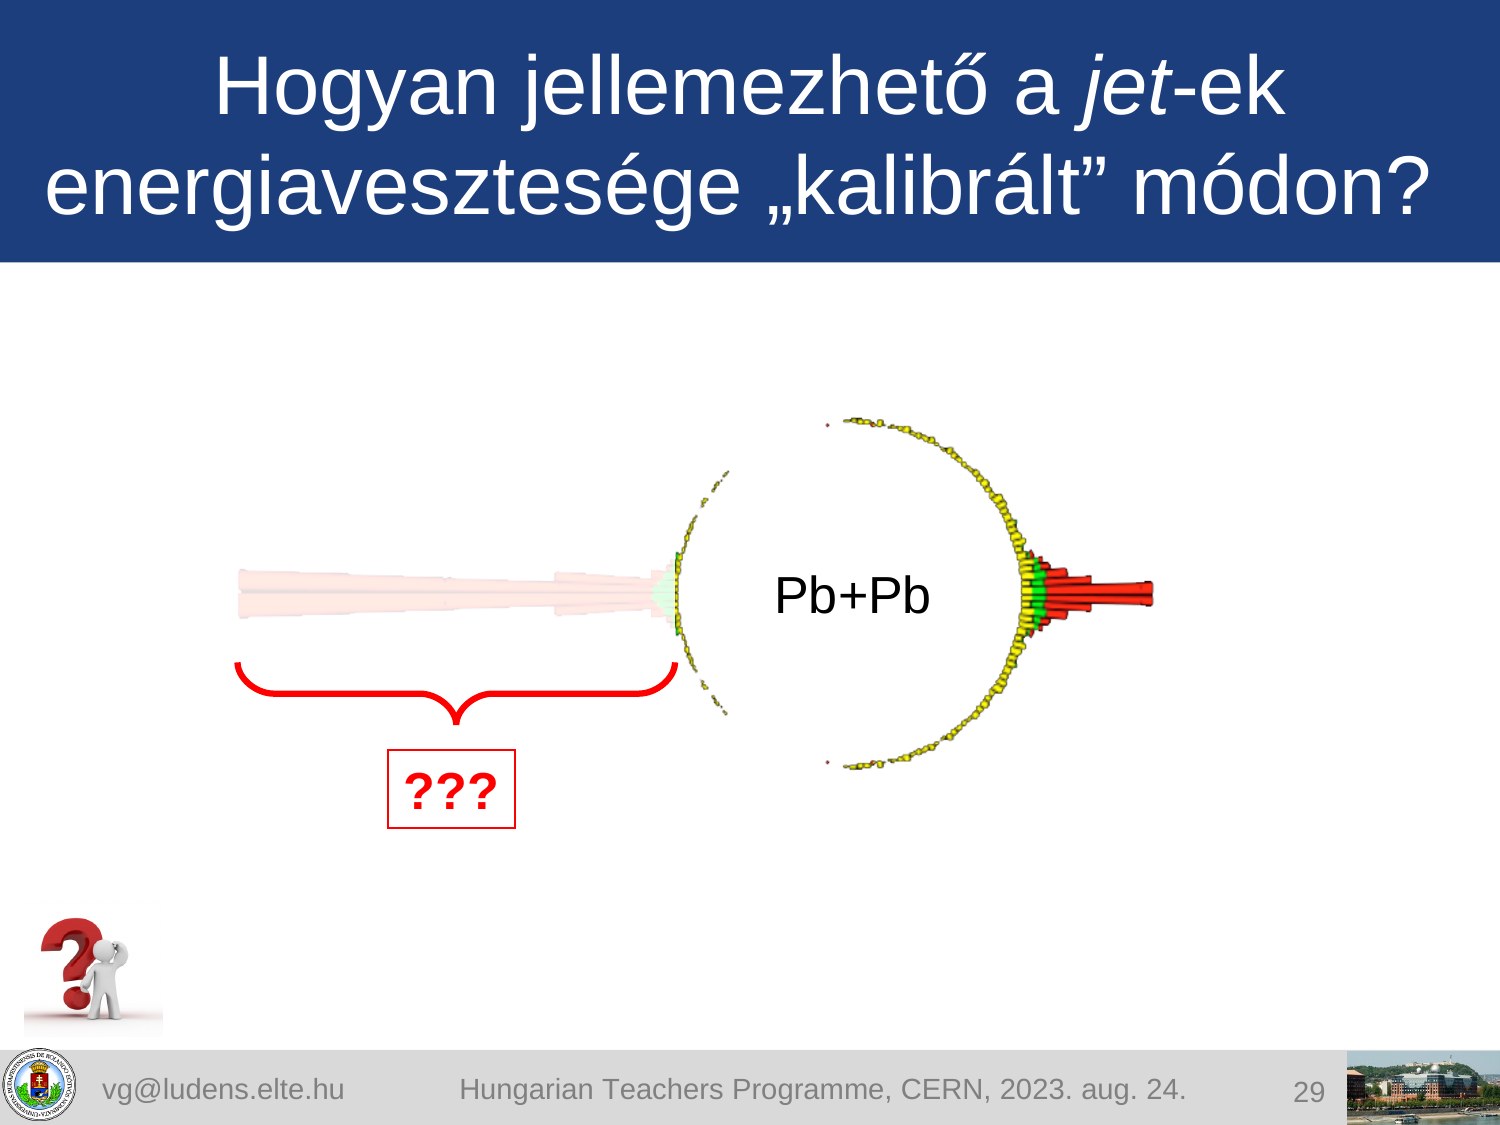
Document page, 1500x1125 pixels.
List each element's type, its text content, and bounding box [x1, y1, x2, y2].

picture [24, 899, 163, 1038]
text_box ??? [388, 749, 515, 829]
picture [1347, 1051, 1500, 1125]
picture [225, 405, 1163, 775]
title Hogyan jellemezhető a jet-ek energiavesztesége „kalibrált” módon? [0, 0, 1500, 263]
picture [2, 1048, 76, 1121]
text_box Pb+Pb [758, 553, 948, 633]
